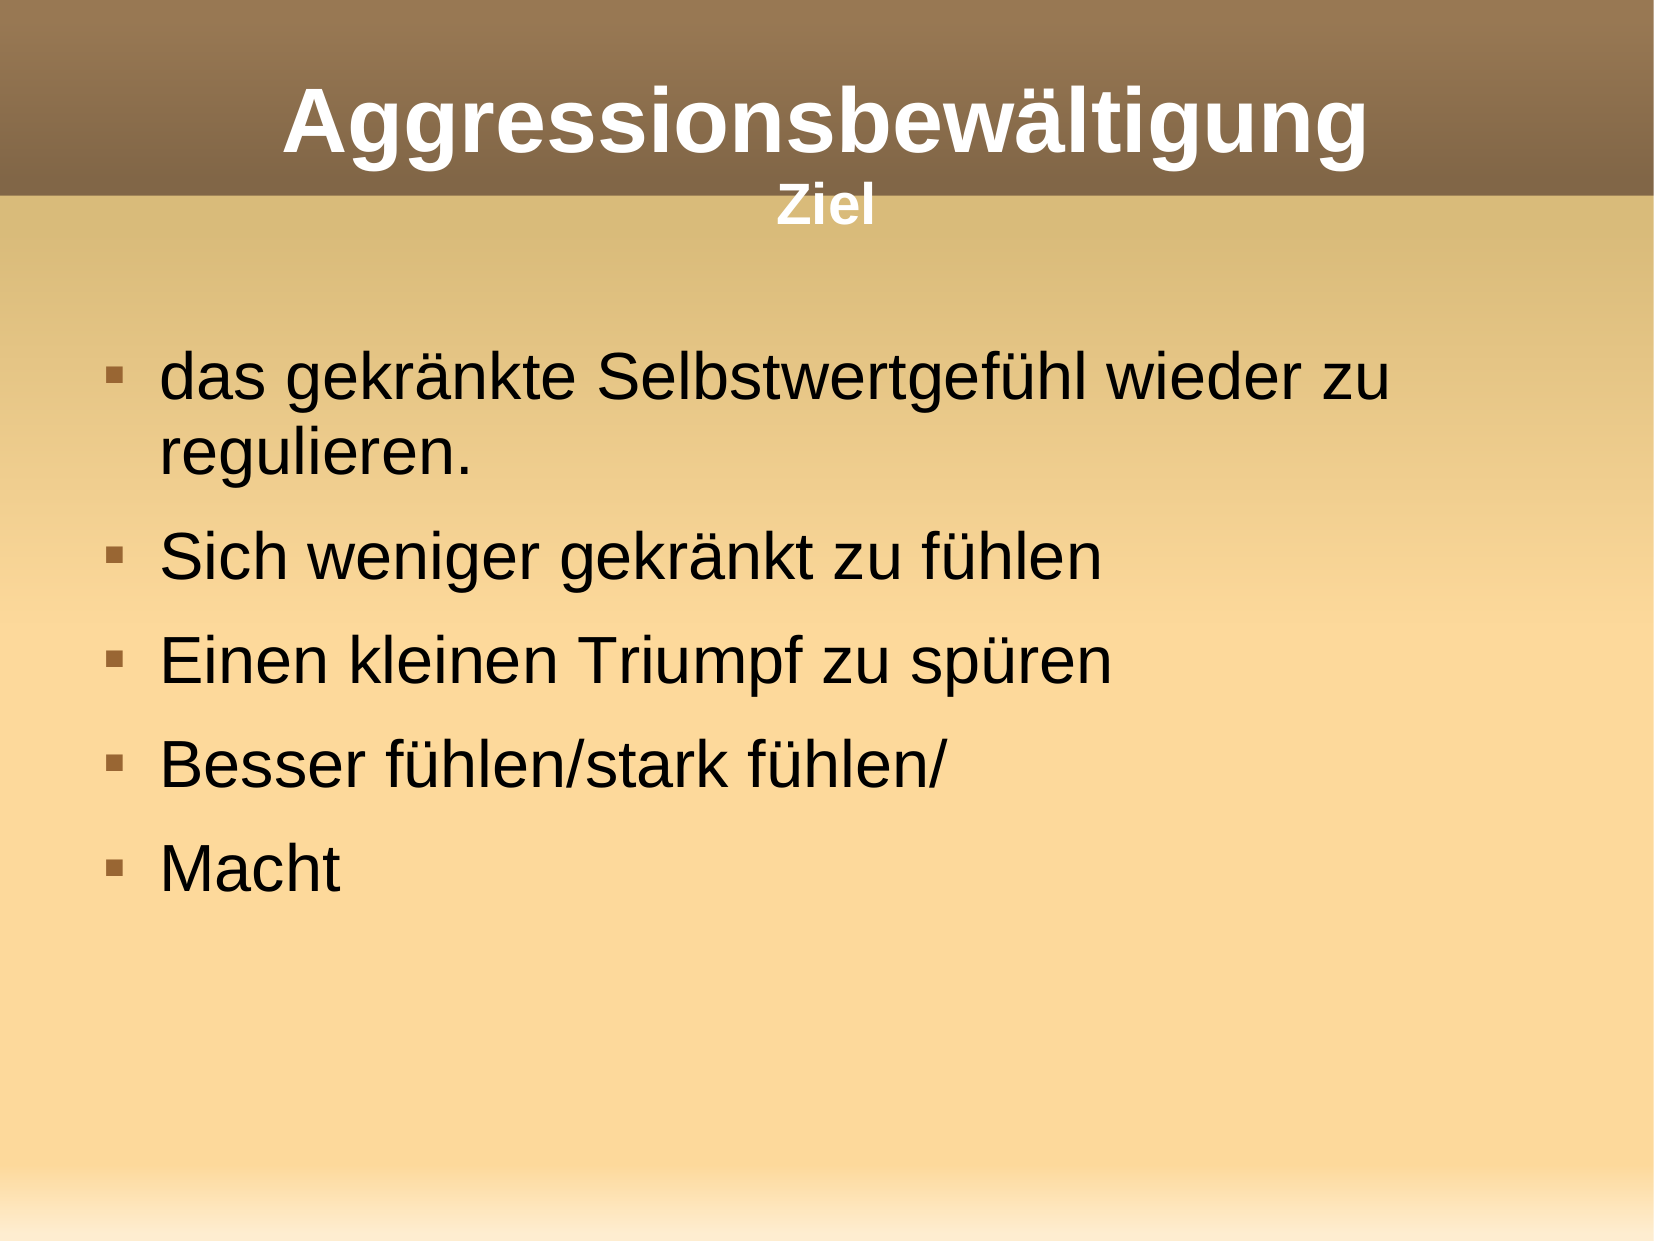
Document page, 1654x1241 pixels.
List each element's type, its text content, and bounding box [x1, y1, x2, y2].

picture [0, 0, 1654, 1241]
title Aggressionsbewältigung Ziel [82, 56, 1571, 250]
list das gekränkte Selbstwertgefühl wieder zu regulieren. Sich weniger gekränkt zu fühlen Einen kleinen Triumpf zu spüren Besser fühlen/stark fühlen/ Macht [88, 339, 1577, 1039]
